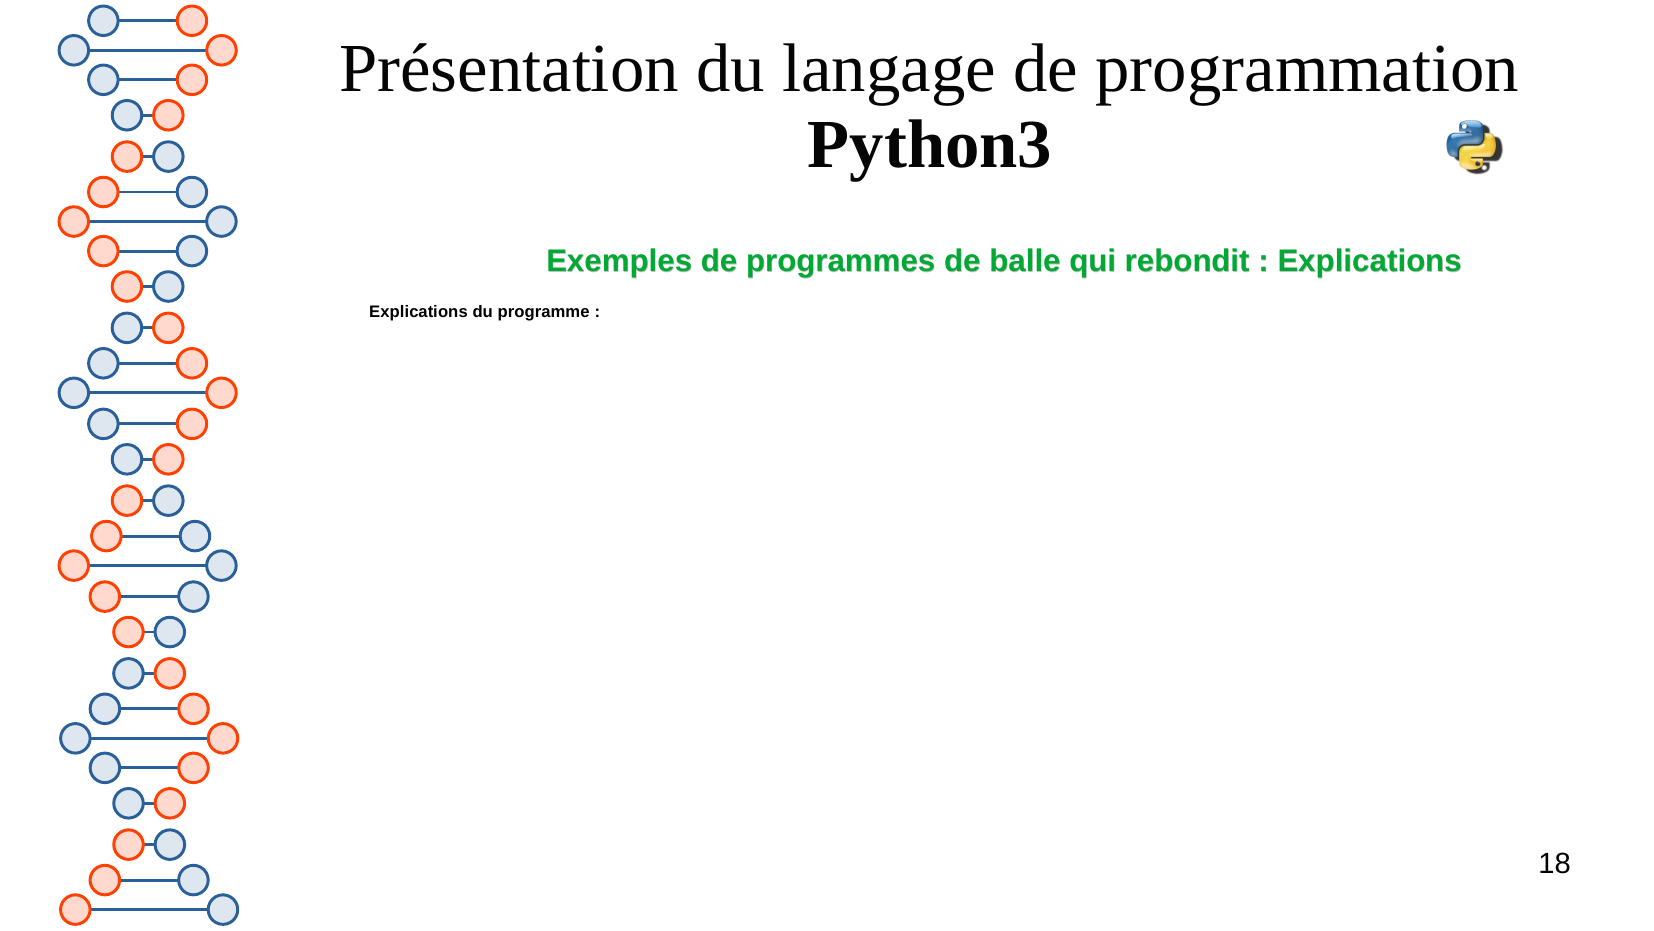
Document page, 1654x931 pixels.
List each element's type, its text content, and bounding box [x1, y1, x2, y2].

text_box Explications du programme : [354, 295, 1506, 886]
text_box Exemples de programmes de balle qui rebondit : Explications [531, 236, 1506, 286]
picture [1443, 118, 1506, 176]
title Présentation du langage de programmation Python3 [265, 29, 1595, 184]
